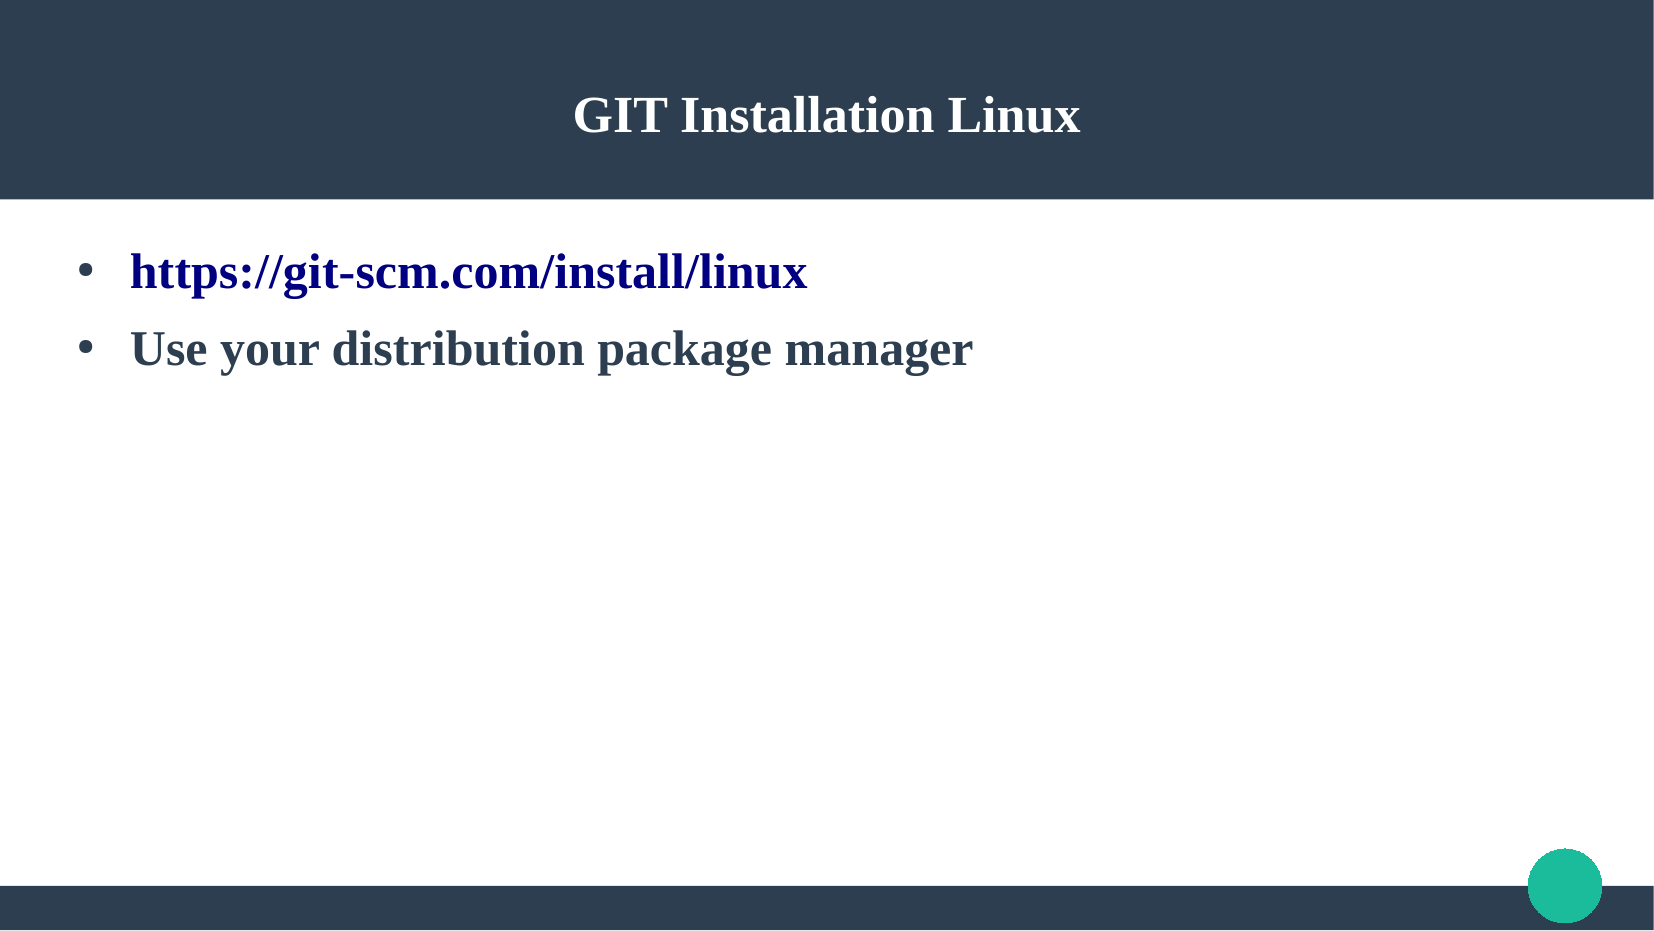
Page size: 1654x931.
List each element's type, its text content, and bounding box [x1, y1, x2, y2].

list https://git-scm.com/install/linux Use your distribution package manager [59, 243, 1595, 864]
title GIT Installation Linux [82, 37, 1571, 193]
